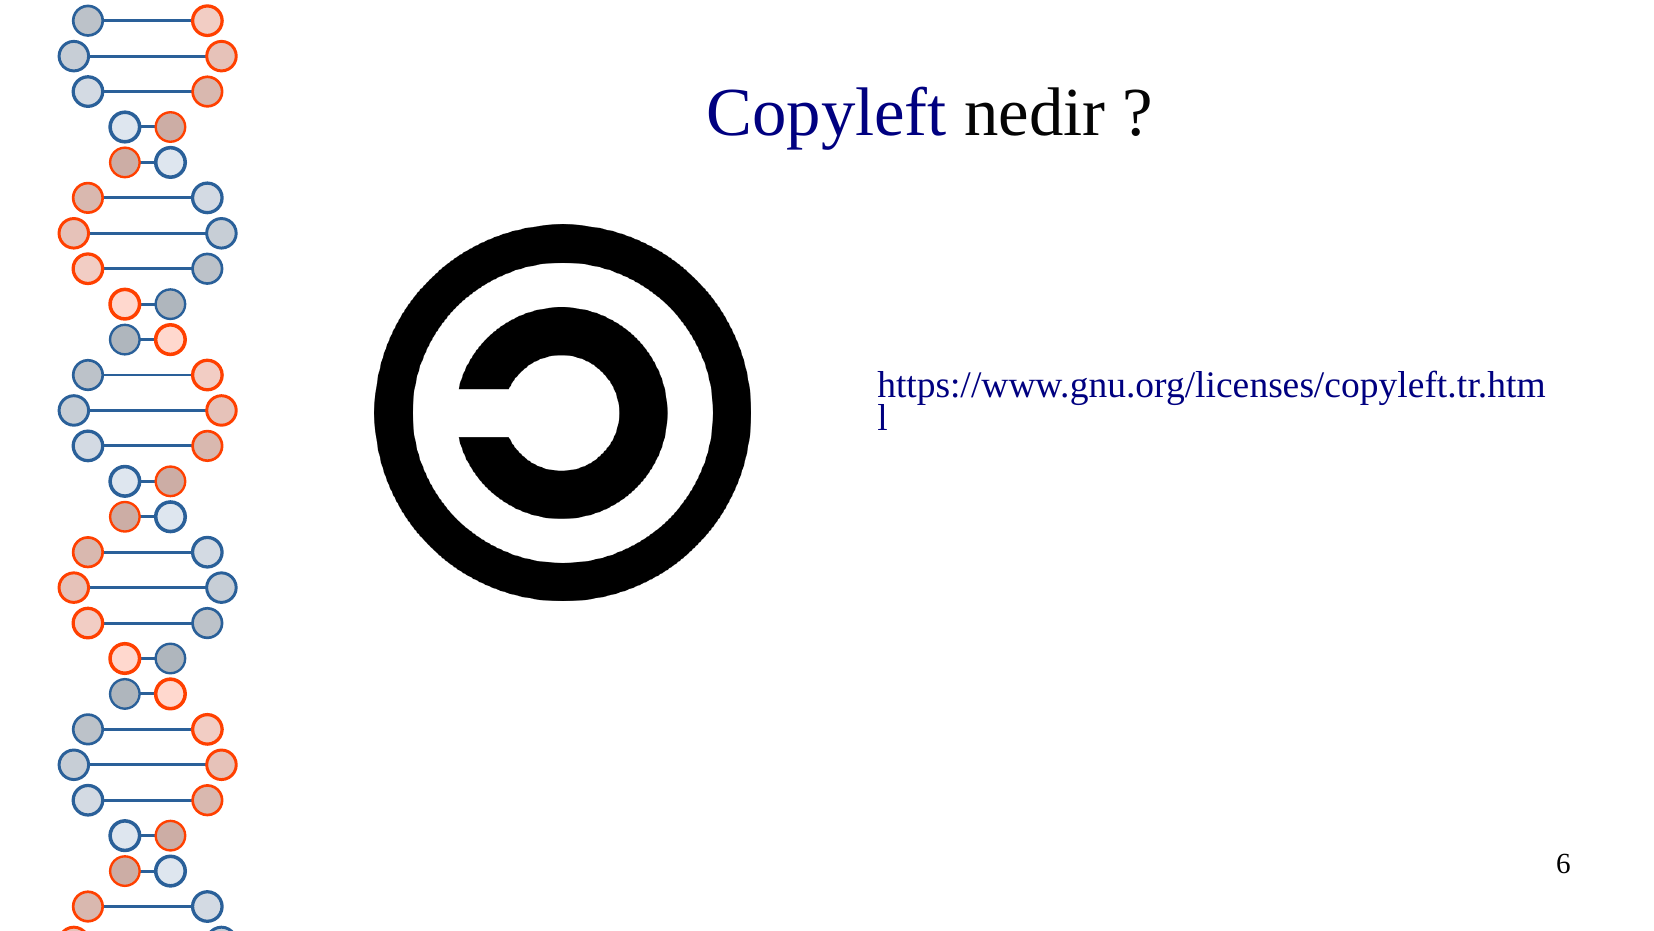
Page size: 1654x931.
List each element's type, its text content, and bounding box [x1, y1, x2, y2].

title Copyleft nedir ? [265, 35, 1595, 189]
picture [374, 224, 751, 601]
text_box https://www.gnu.org/licenses/copyleft.tr.html [862, 356, 1571, 413]
